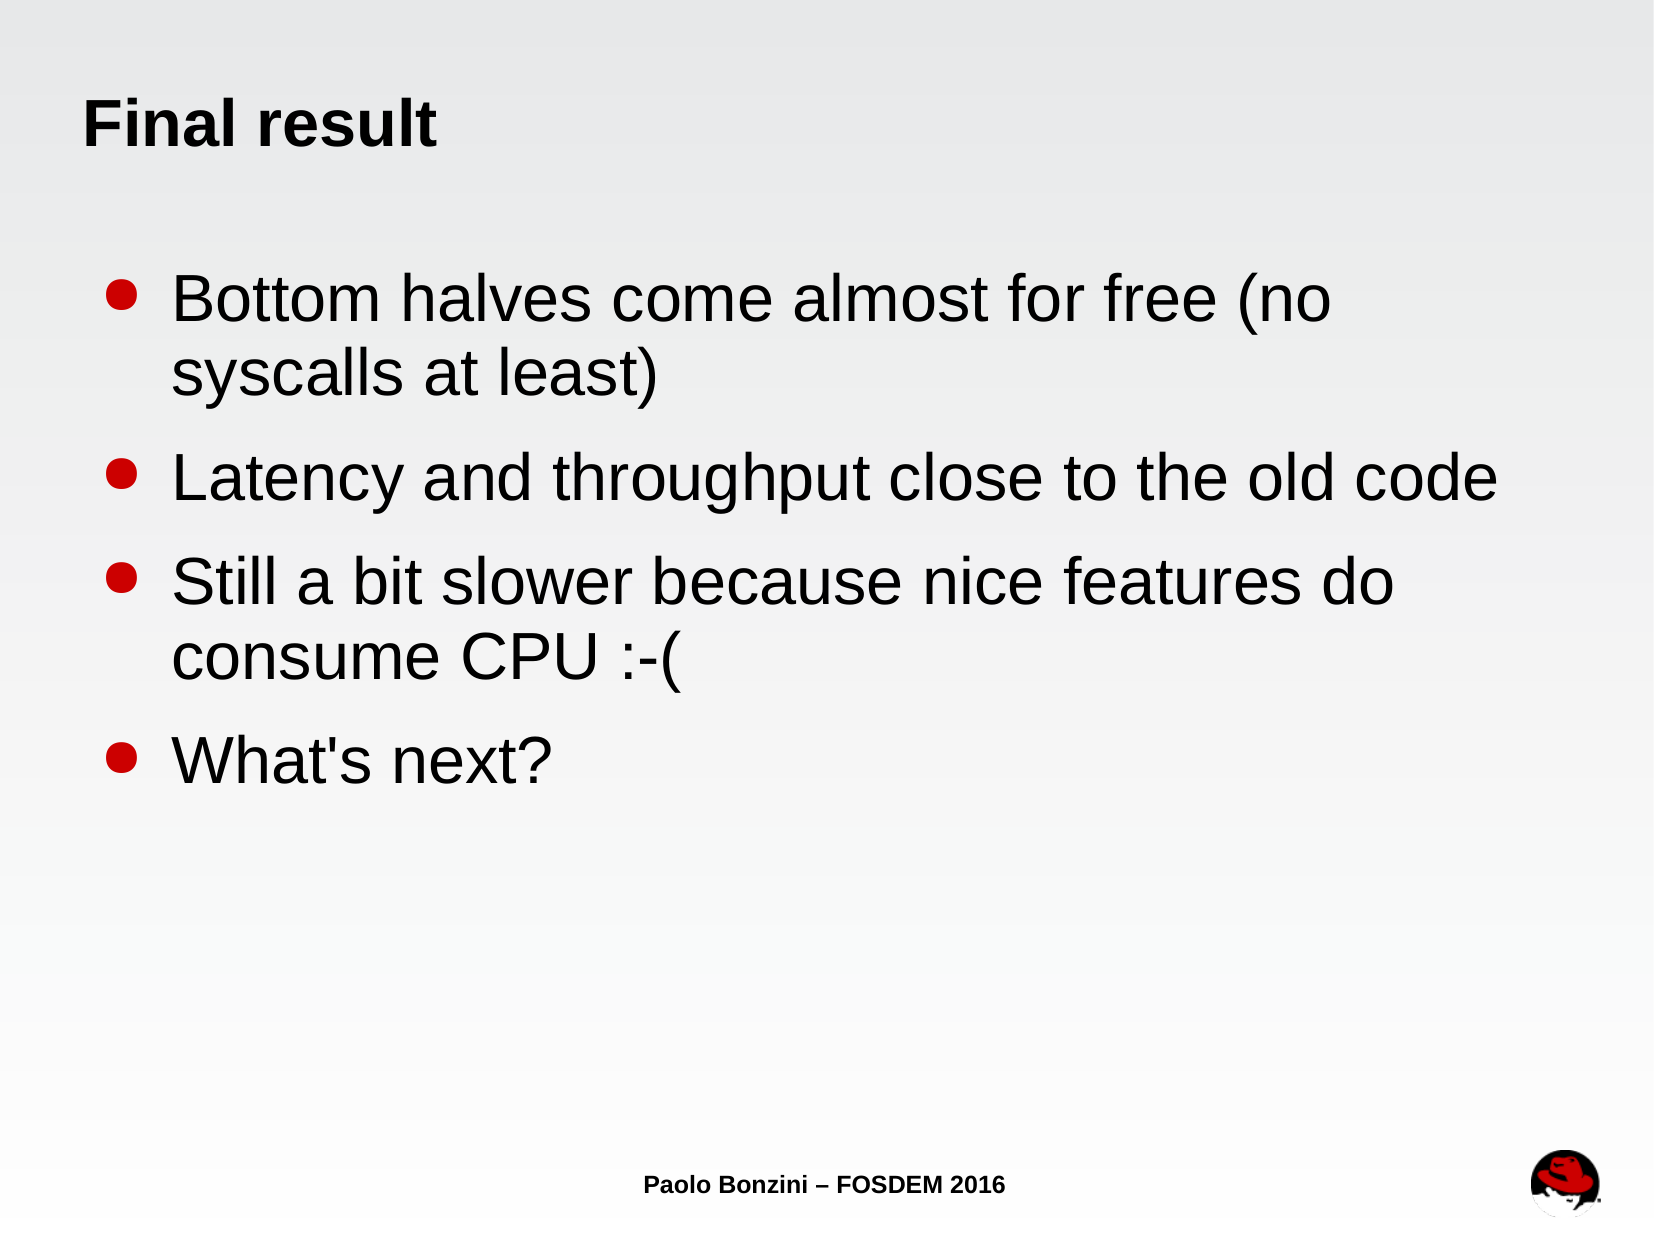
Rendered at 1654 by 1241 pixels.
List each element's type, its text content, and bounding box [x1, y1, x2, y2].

picture [0, 0, 1654, 1241]
list Bottom halves come almost for free (no syscalls at least) Latency and throughput close to the old code Still a bit slower because nice features do consume CPU :-( What's next? [82, 260, 1571, 980]
title Final result [82, 19, 1571, 227]
